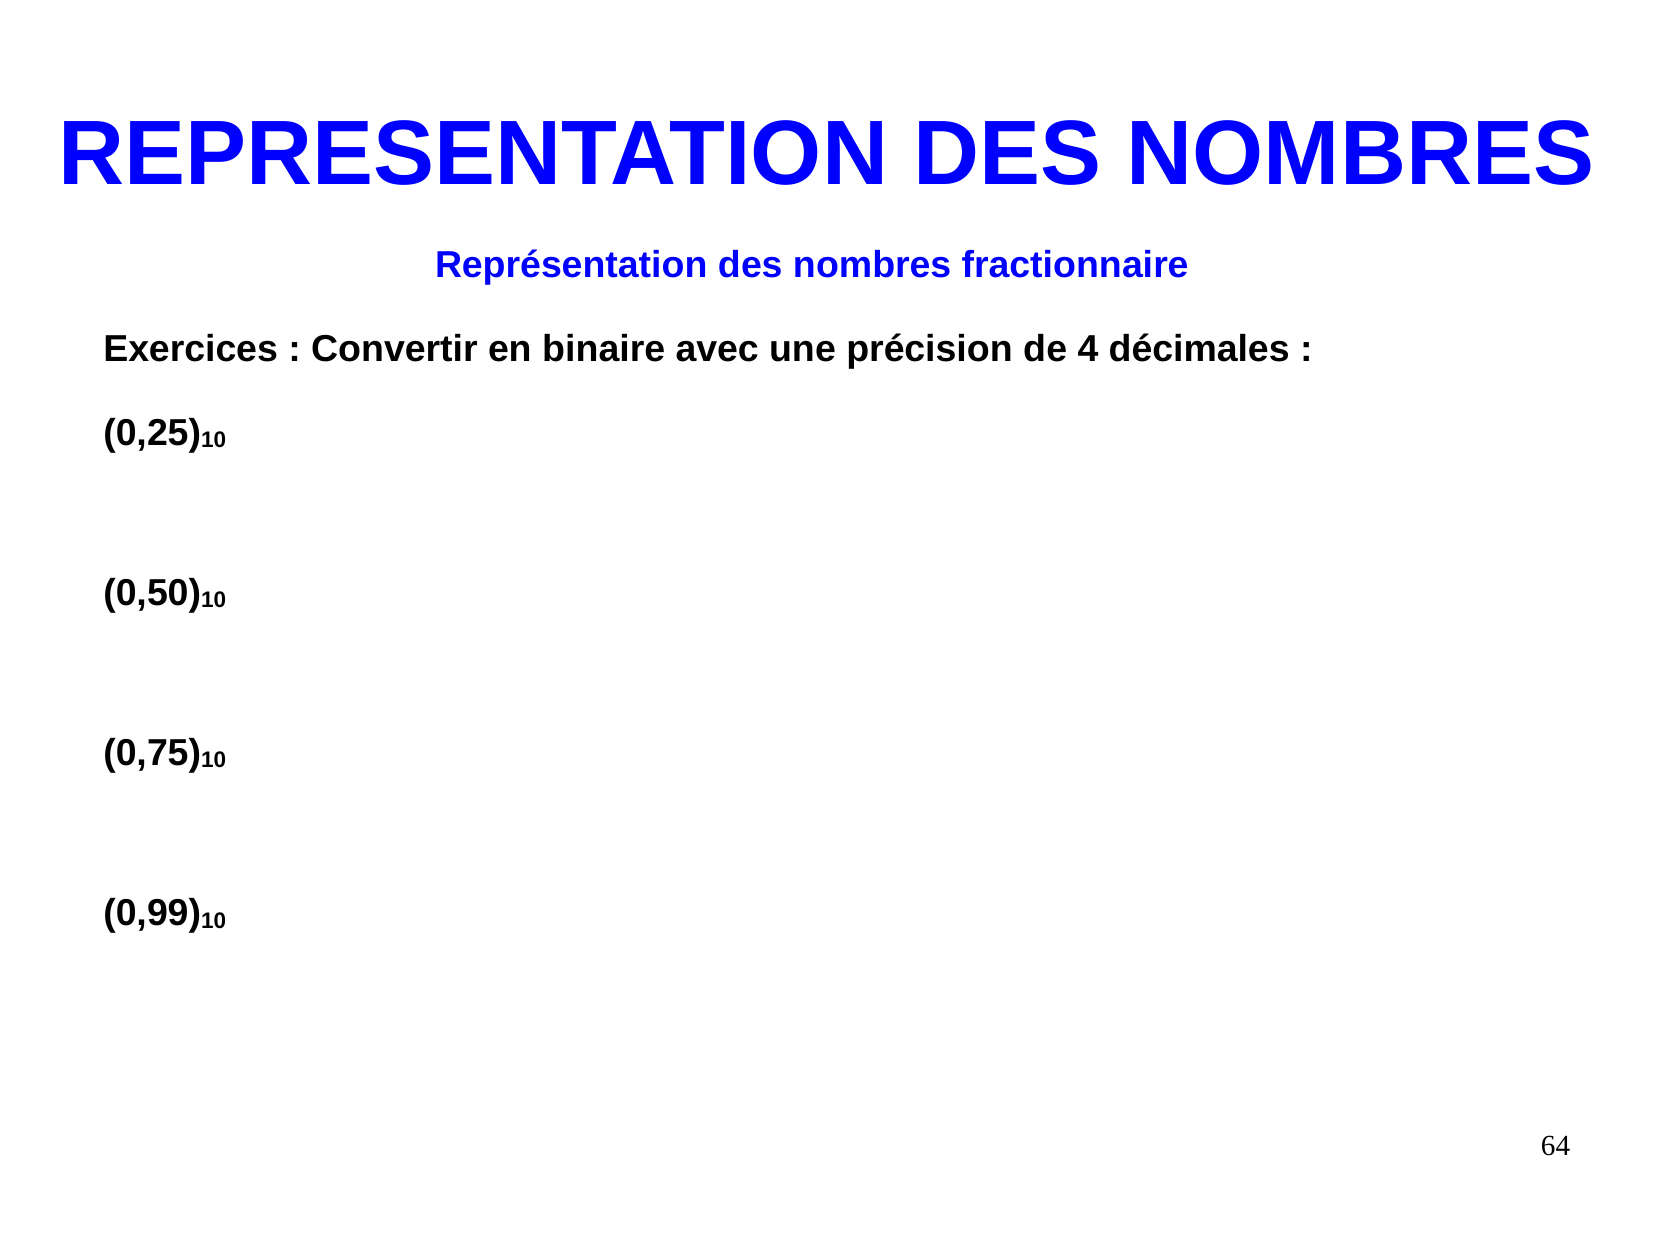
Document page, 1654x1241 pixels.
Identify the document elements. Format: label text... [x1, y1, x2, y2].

text_box Représentation des nombres fractionnaire Exercices : Convertir en binaire avec une précision de 4 décimales : (0,25)10 (0,50)10 (0,75)10 (0,99)10 [88, 236, 1536, 998]
title REPRESENTATION DES NOMBRES [0, 49, 1654, 257]
